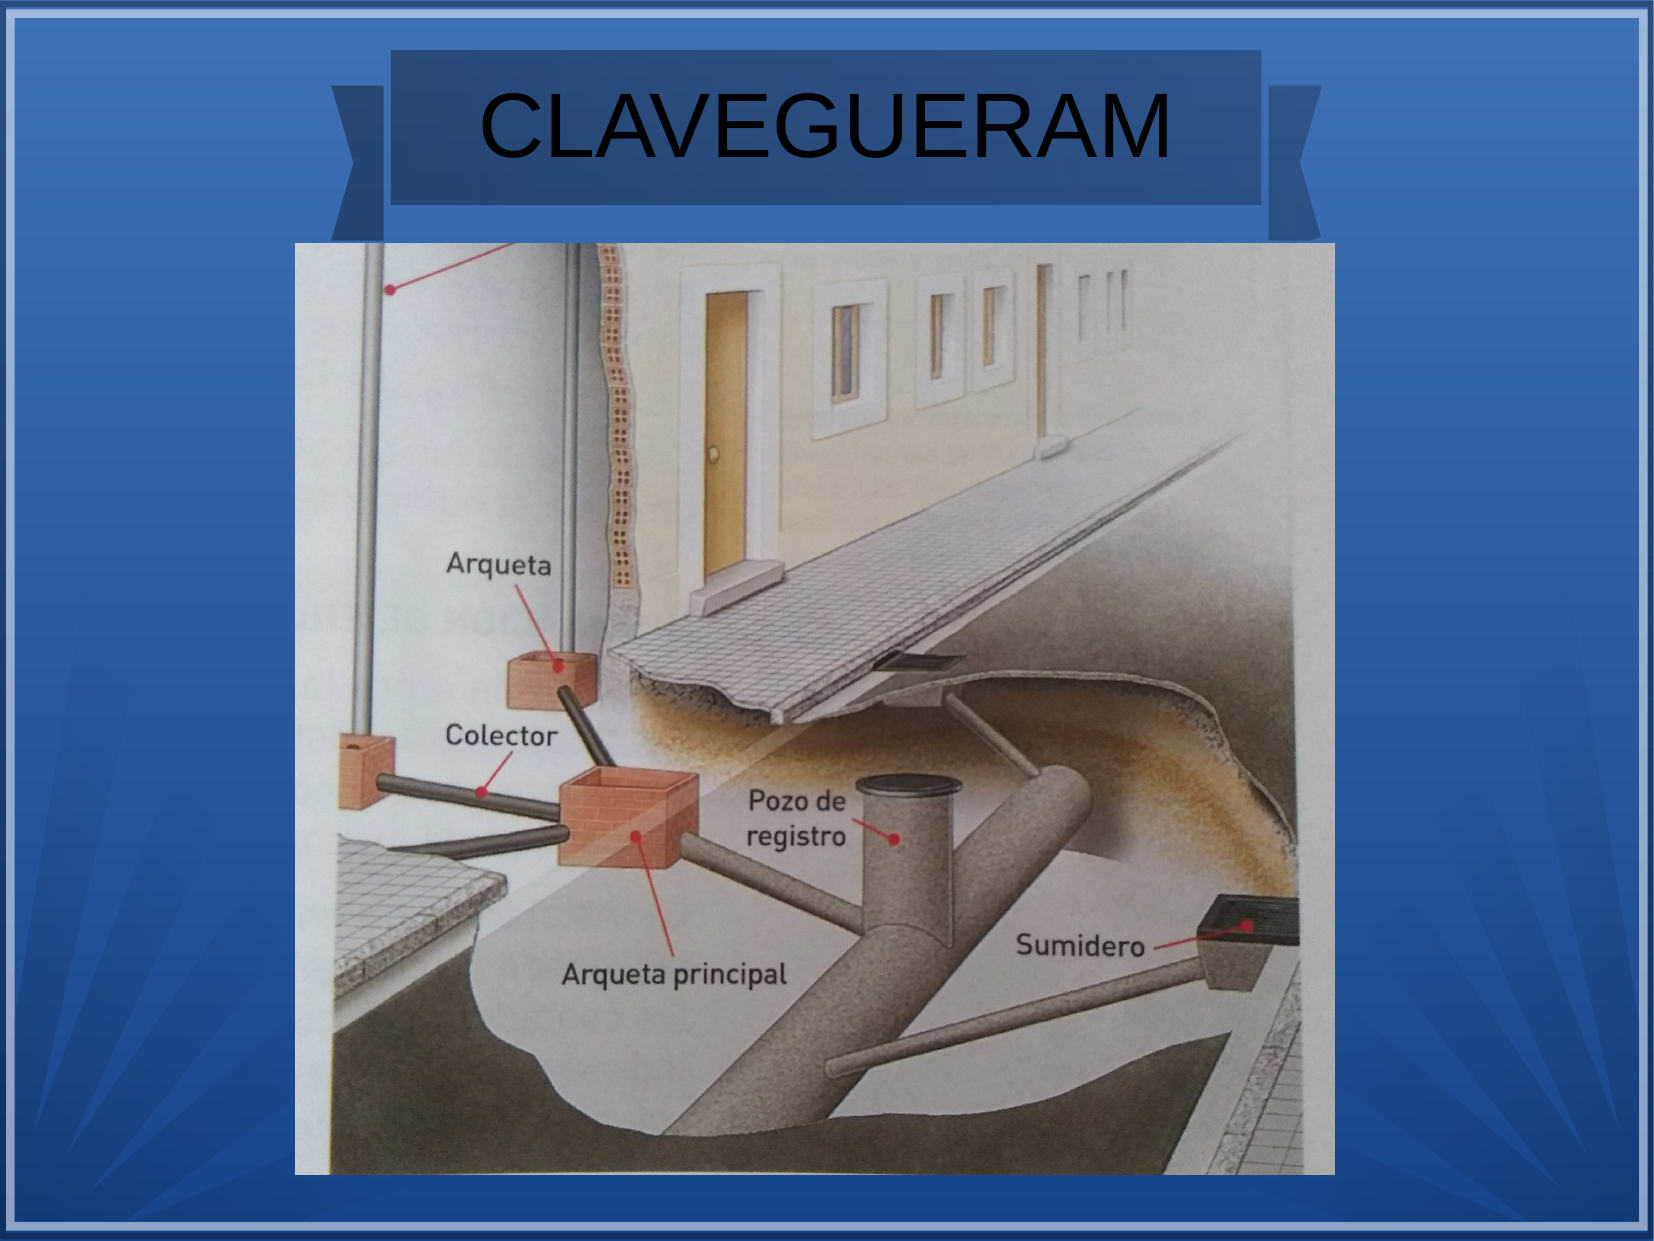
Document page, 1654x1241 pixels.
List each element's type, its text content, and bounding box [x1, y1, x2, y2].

title CLAVEGUERAM [389, 47, 1264, 205]
picture [295, 243, 1335, 1175]
